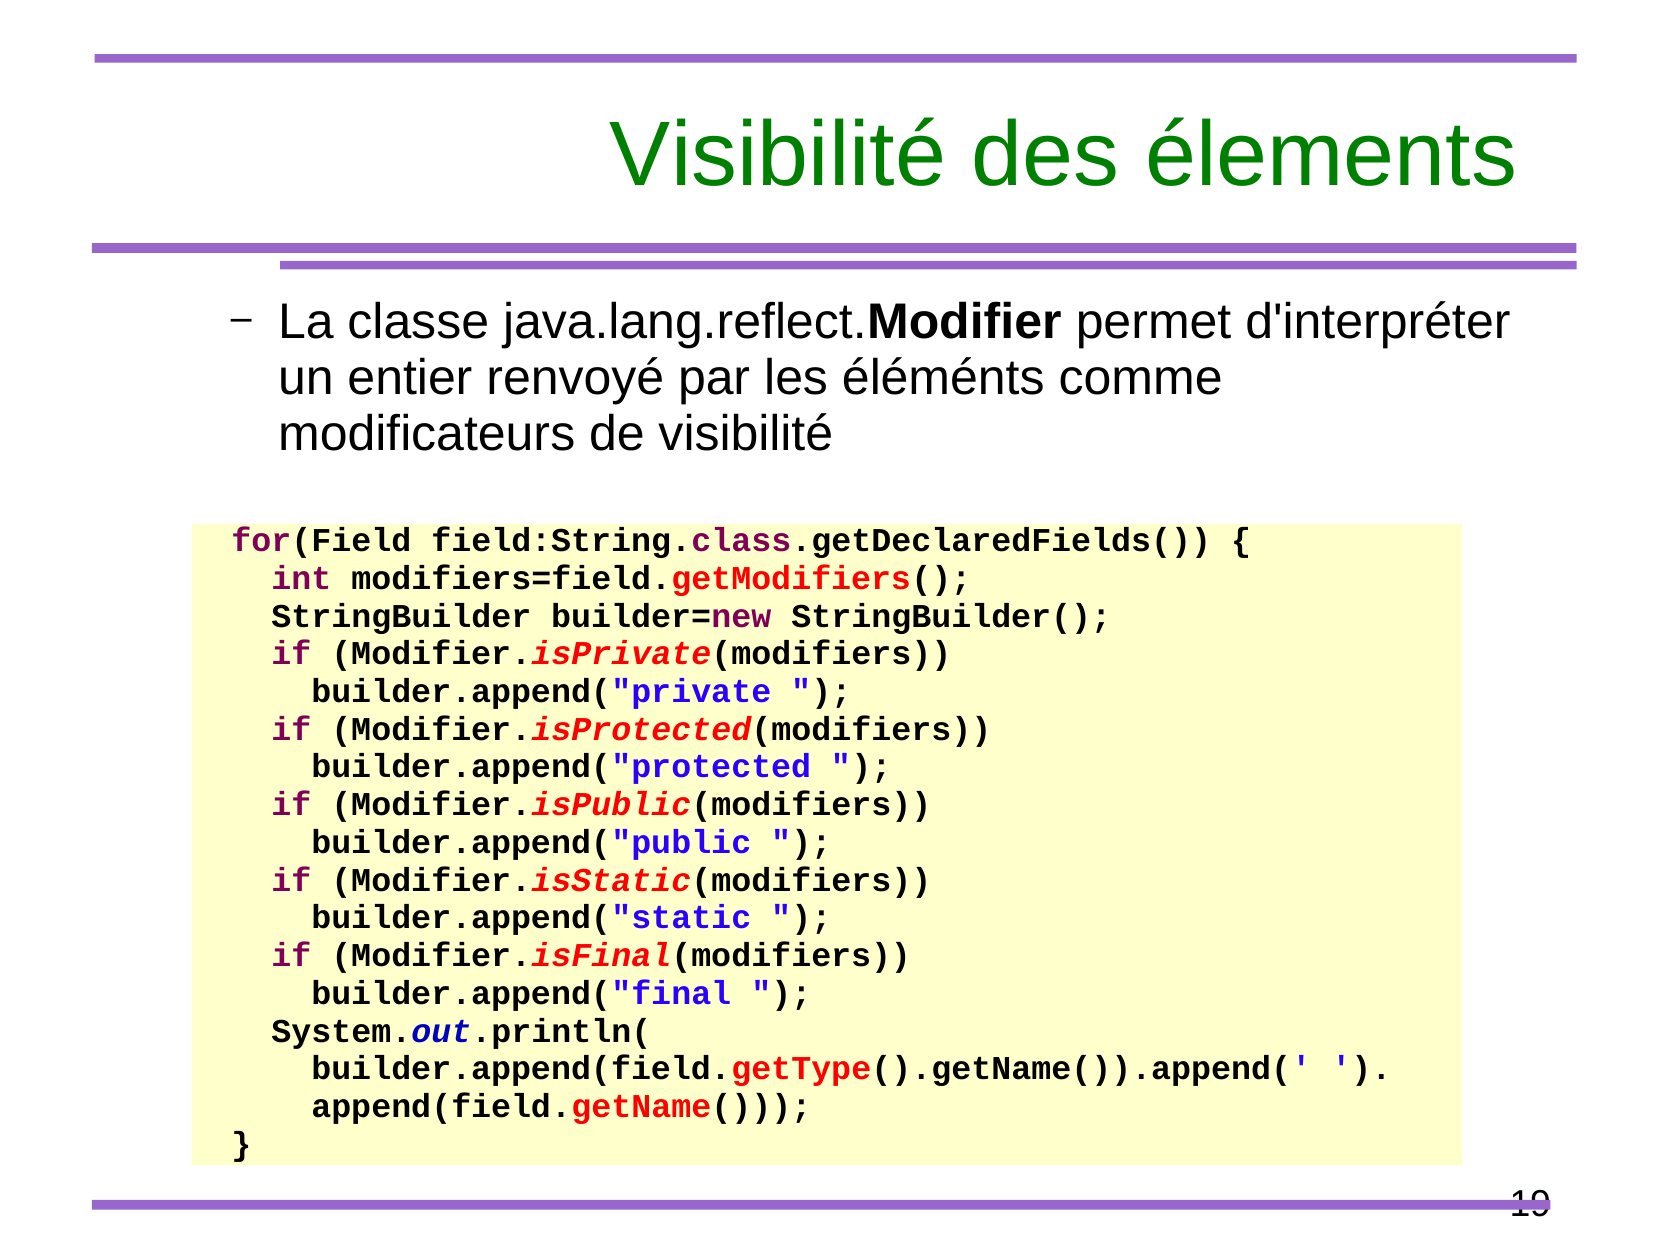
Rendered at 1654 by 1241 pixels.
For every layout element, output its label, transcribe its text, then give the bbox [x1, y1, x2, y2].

title Visibilité des élements [121, 42, 1534, 265]
text_box for(Field field:String.class.getDeclaredFields()) { int modifiers=field.getModifiers(); StringBuilder builder=new StringBuilder(); if (Modifier.isPrivate(modifiers)) builder.append("private "); if (Modifier.isProtected(modifiers)) builder.append("protected "); if (Modifier.isPublic(modifiers)) builder.append("public "); if (Modifier.isStatic(modifiers)) builder.append("static "); if (Modifier.isFinal(modifiers)) builder.append("final "); System.out.println( builder.append(field.getType().getName()).append(' '). append(field.getName())); } [191, 523, 1463, 1166]
list La classe java.lang.reflect.Modifier permet d'interpréter un entier renvoyé par les éléménts comme modificateurs de visibilité [121, 285, 1534, 469]
